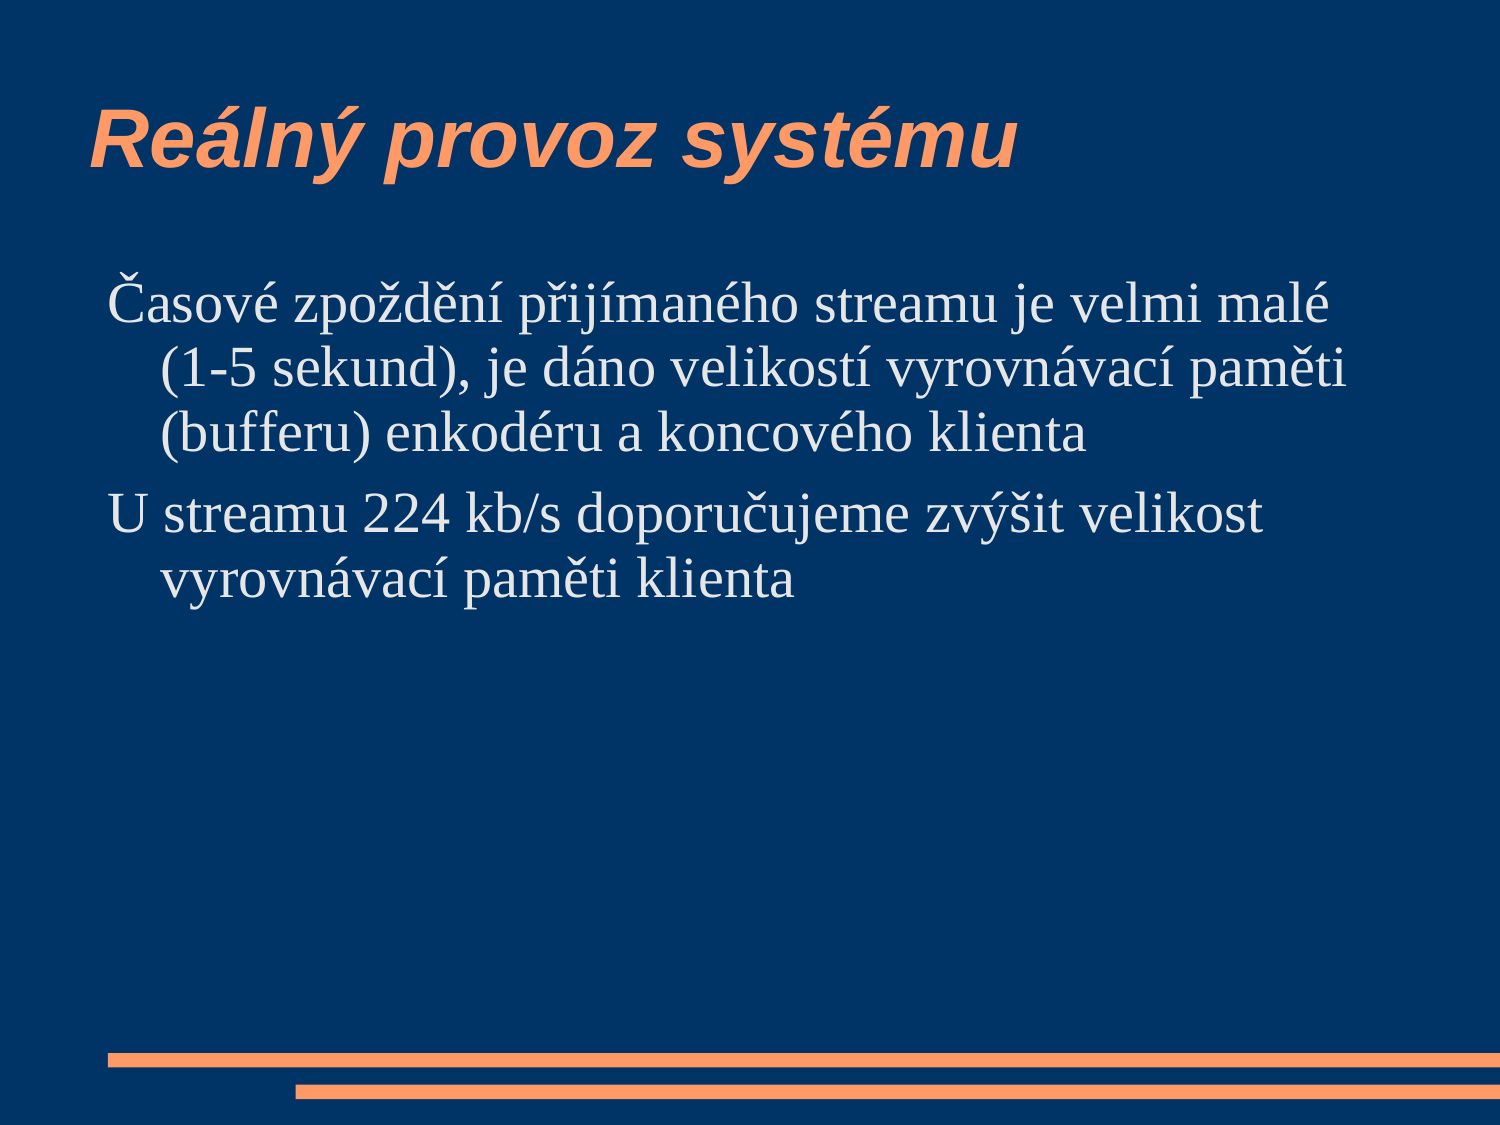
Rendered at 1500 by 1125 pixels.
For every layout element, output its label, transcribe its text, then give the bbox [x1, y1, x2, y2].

list Časové zpoždění přijímaného streamu je velmi malé (1-5 sekund), je dáno velikostí vyrovnávací paměti (bufferu) enkodéru a koncového klienta U streamu 224 kb/s doporučujeme zvýšit velikost vyrovnávací paměti klienta [75, 262, 1426, 1006]
title Reálný provoz systému [75, 45, 1426, 233]
